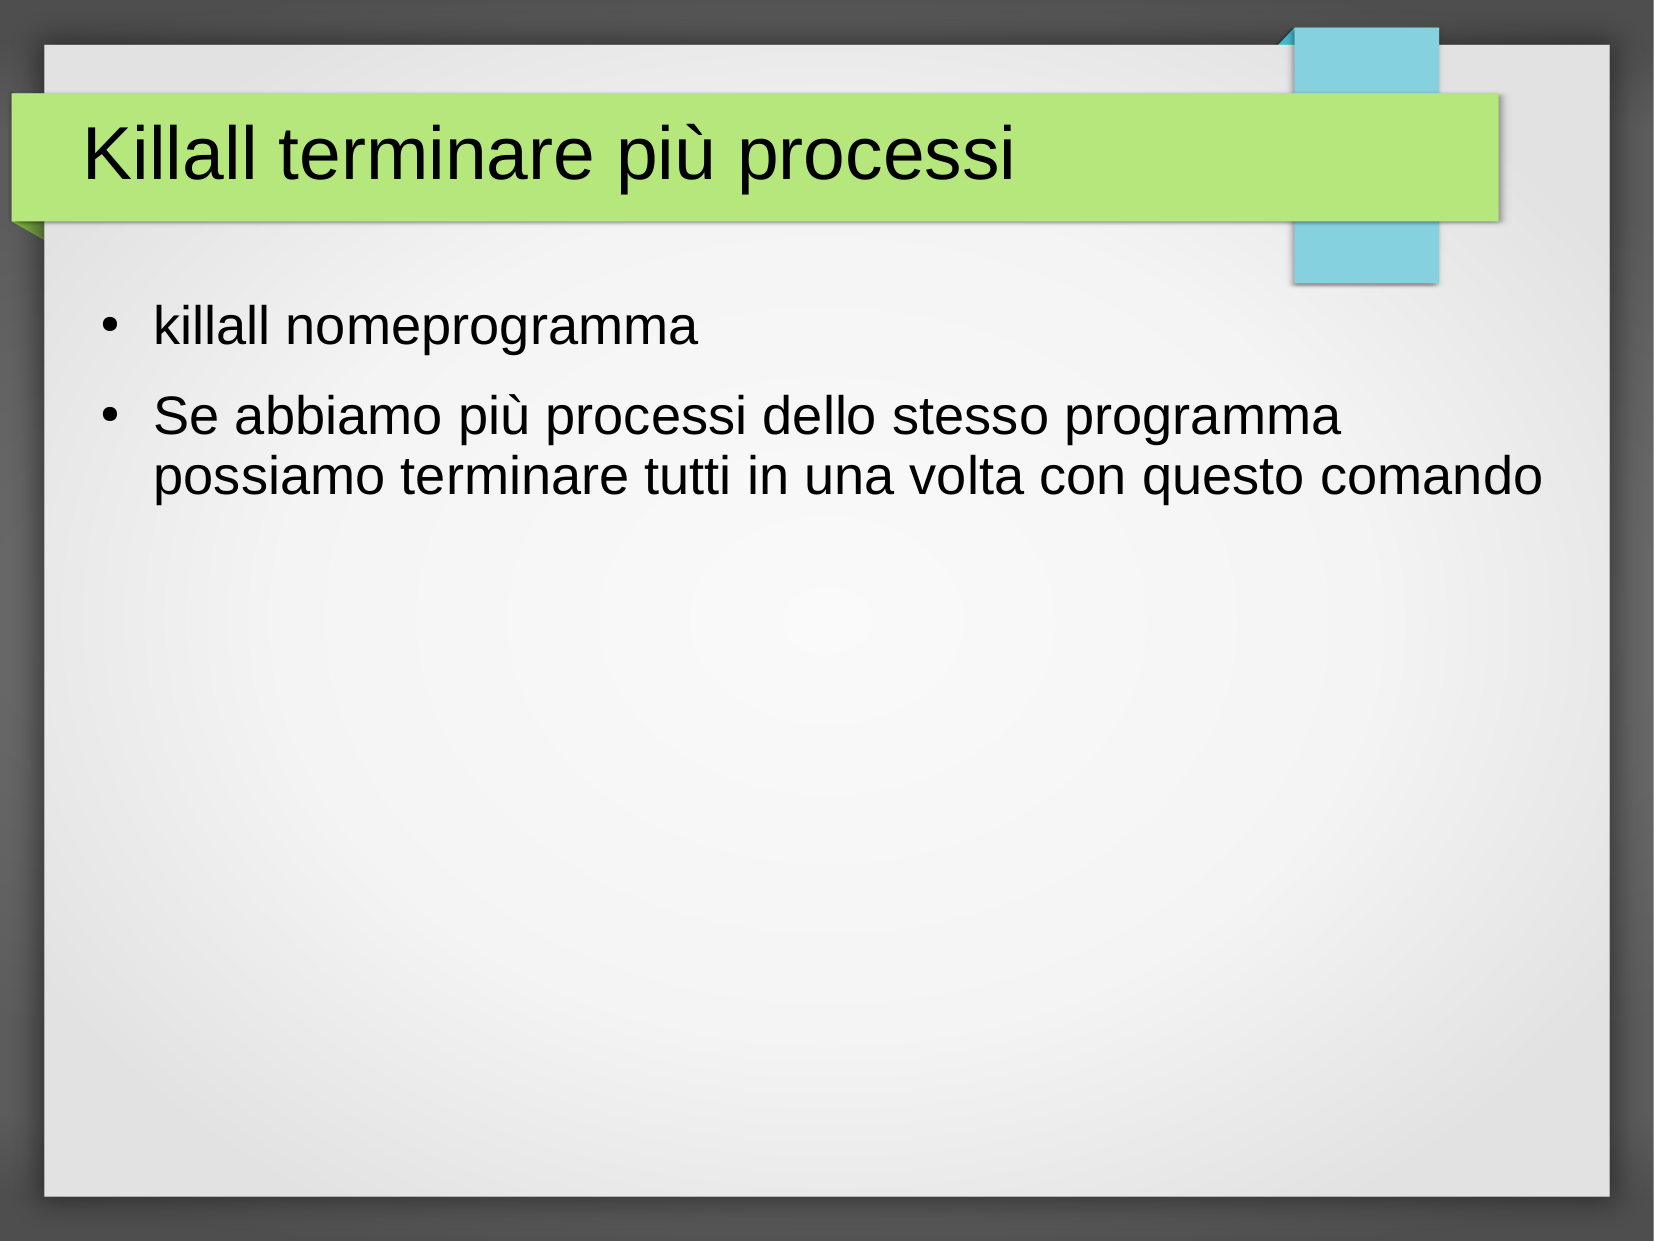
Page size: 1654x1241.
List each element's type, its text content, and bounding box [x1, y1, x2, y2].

picture [0, 0, 1654, 1241]
title Killall terminare più processi [82, 94, 1264, 213]
list killall nomeprogramma Se abbiamo più processi dello stesso programma possiamo terminare tutti in una volta con questo comando [82, 295, 1571, 1015]
